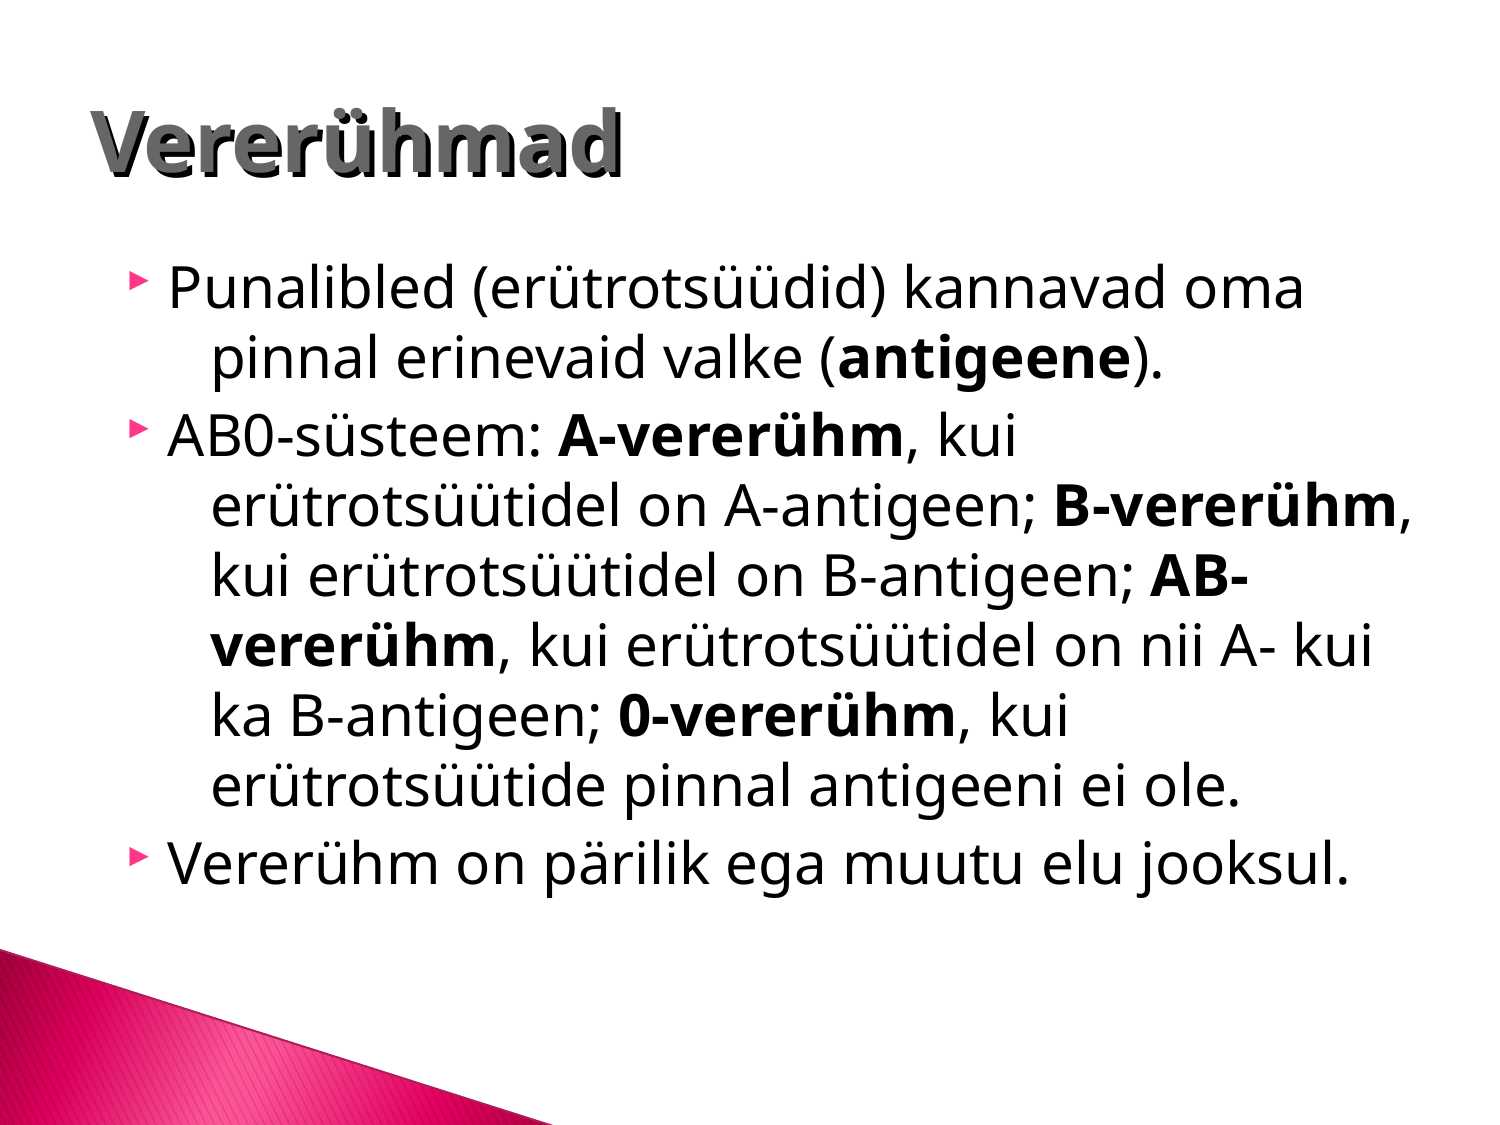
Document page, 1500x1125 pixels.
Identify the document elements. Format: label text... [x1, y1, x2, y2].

list Punalibled (erütrotsüüdid) kannavad oma pinnal erinevaid valke (antigeene). AB0-süsteem: A-vererühm, kui erütrotsüütidel on A-antigeen; B-vererühm, kui erütrotsüütidel on B-antigeen; AB-vererühm, kui erütrotsüütidel on nii A- kui ka B-antigeen; 0-vererühm, kui erütrotsüütide pinnal antigeeni ei ole. Vererühm on pärilik ega muutu elu jooksul. [75, 243, 1459, 986]
title Vererühmad [75, 45, 1426, 233]
